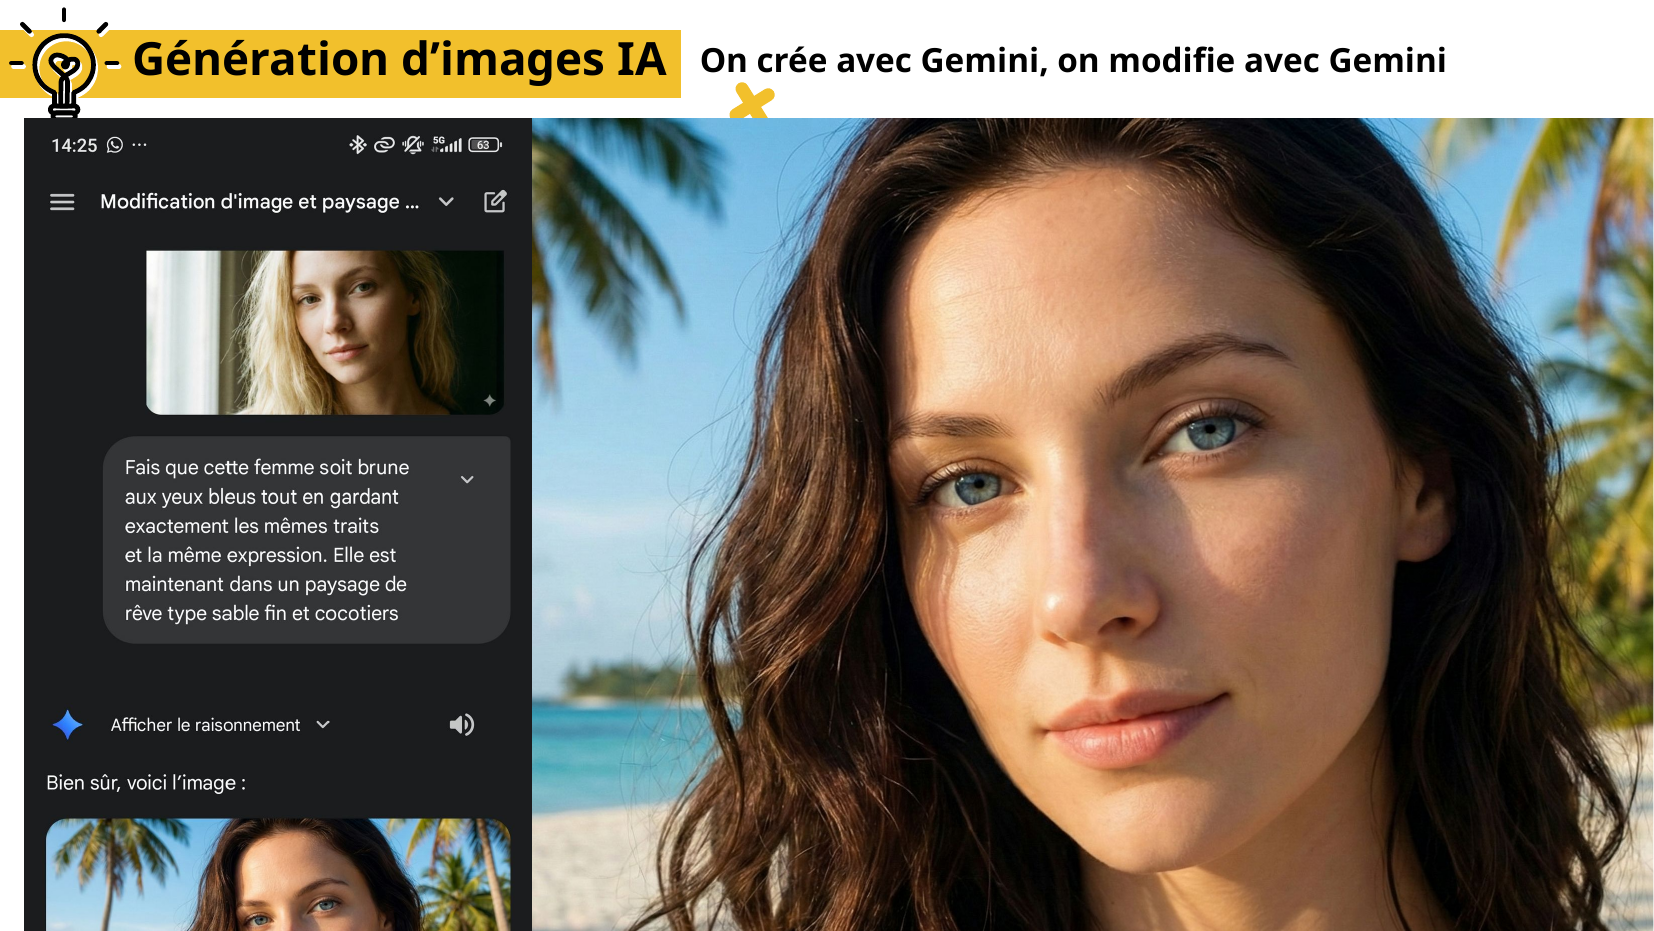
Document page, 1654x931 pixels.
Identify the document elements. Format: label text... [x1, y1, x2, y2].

text_box On crée avec Gemini, on modifie avec Gemini [685, 29, 1601, 101]
subtitle Génération d’images IA [132, 17, 677, 97]
picture [24, 118, 1654, 931]
